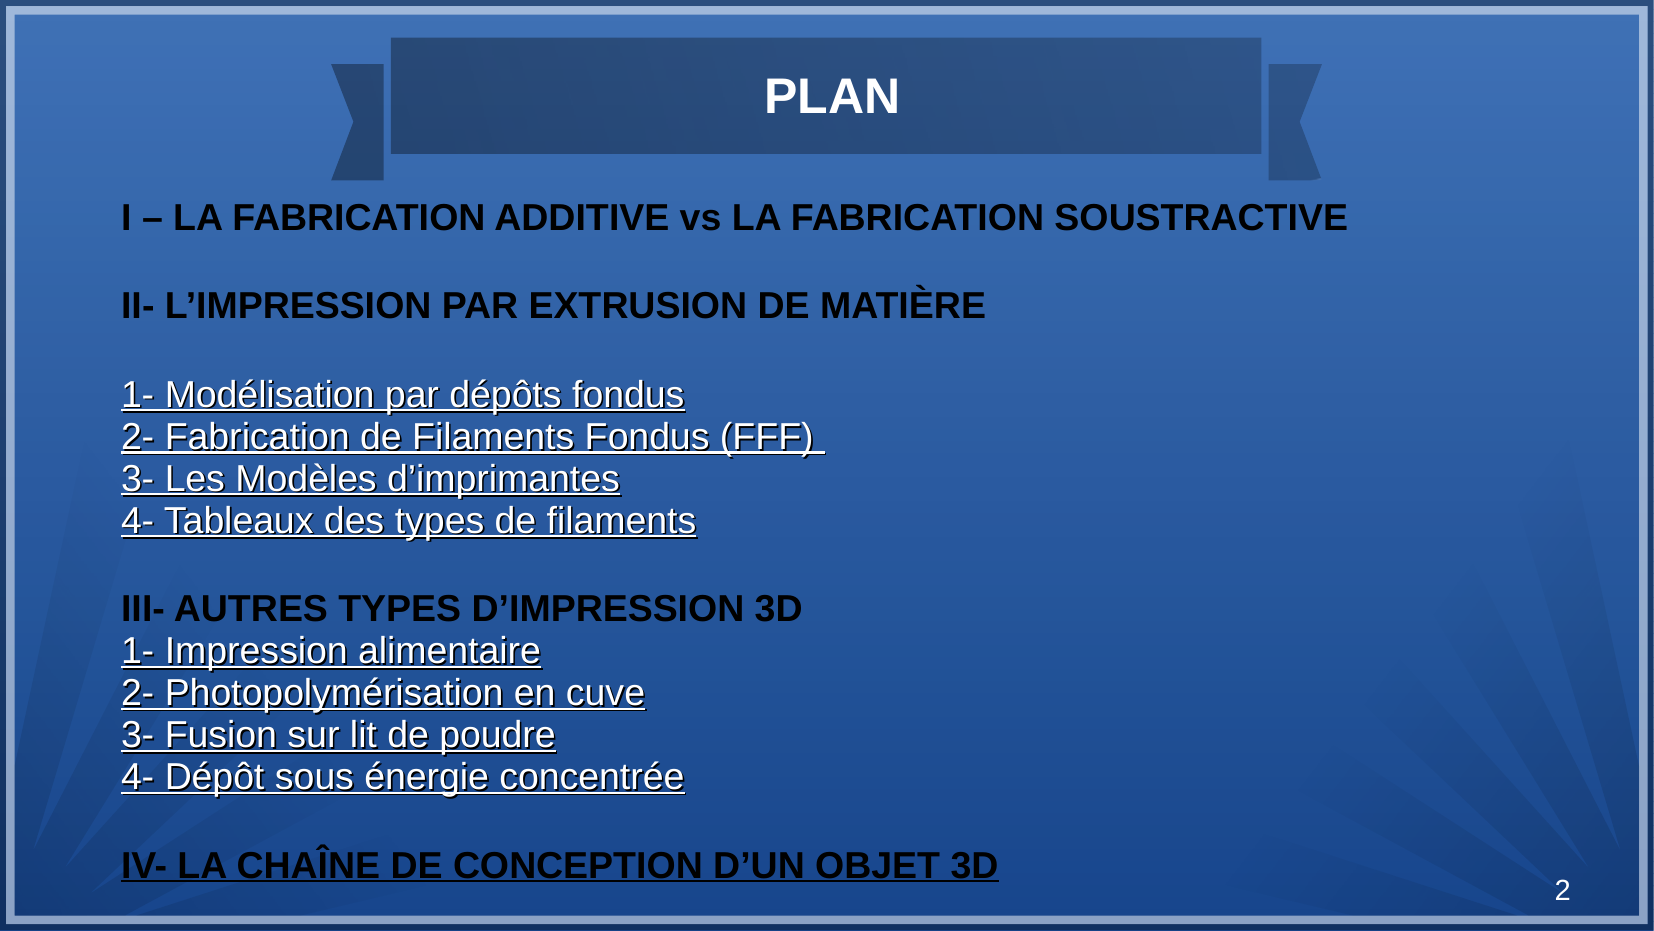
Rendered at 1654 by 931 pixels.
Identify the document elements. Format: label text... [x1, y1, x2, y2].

title PLAN [484, 35, 1182, 158]
text_box I – LA FABRICATION ADDITIVE vs LA FABRICATION SOUSTRACTIVE II- L’IMPRESSION PAR EXTRUSION DE MATIÈRE 1- Modélisation par dépôts fondus 2- Fabrication de Filaments Fondus (FFF) 3- Les Modèles d’imprimantes 4- Tableaux des types de filaments III- AUTRES TYPES D’IMPRESSION 3D 1- Impression alimentaire 2- Photopolymérisation en cuve 3- Fusion sur lit de poudre 4- Dépôt sous énergie concentrée IV- LA CHAÎNE DE CONCEPTION D’UN OBJET 3D [106, 188, 1560, 894]
